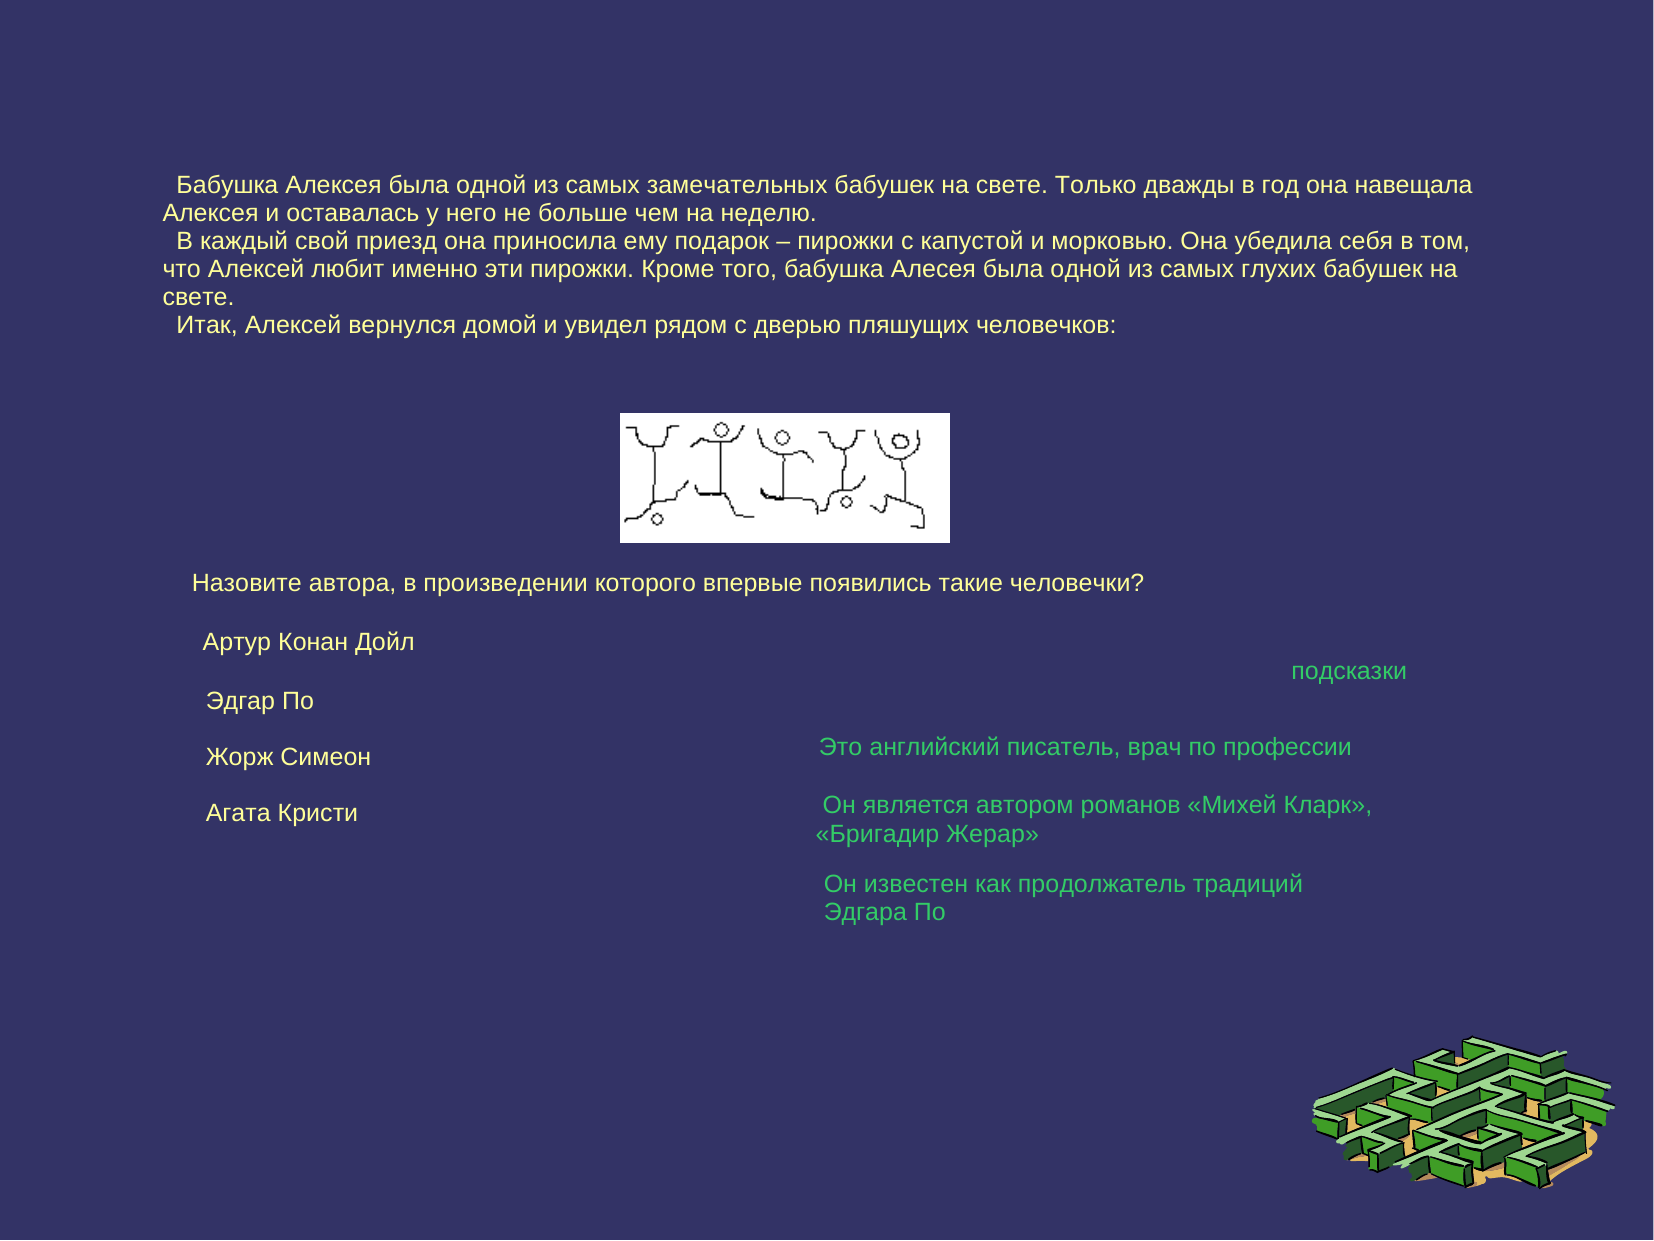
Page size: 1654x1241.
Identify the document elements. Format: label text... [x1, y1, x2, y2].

text_box Это английский писатель, врач по профессии [797, 724, 1444, 768]
text_box Он является автором романов «Михей Кларк», «Бригадир Жерар» [800, 783, 1506, 855]
picture [620, 413, 950, 544]
text_box Он известен как продолжатель традиций Эдгара По [809, 862, 1371, 934]
text_box Бабушка Алексея была одной из самых замечательных бабушек на свете. Только дважды в год она навещала Алексея и оставалась у него не больше чем на неделю. В каждый свой приезд она приносила ему подарок – пирожки с капустой и морковью. Она убедила себя в том, что Алексей любит именно эти пирожки. Кроме того, бабушка Алесея была одной из самых глухих бабушек на свете. Итак, Алексей вернулся домой и увидел рядом с дверью пляшущих человечков: [147, 163, 1536, 650]
text_box Артур Конан Дойл [180, 620, 532, 663]
text_box подсказки [1269, 649, 1444, 693]
text_box Эдгар По Жорж Симеон Агата Кристи [177, 679, 739, 886]
text_box Назовите автора, в произведении которого впервые появились такие человечки? [177, 561, 1300, 604]
